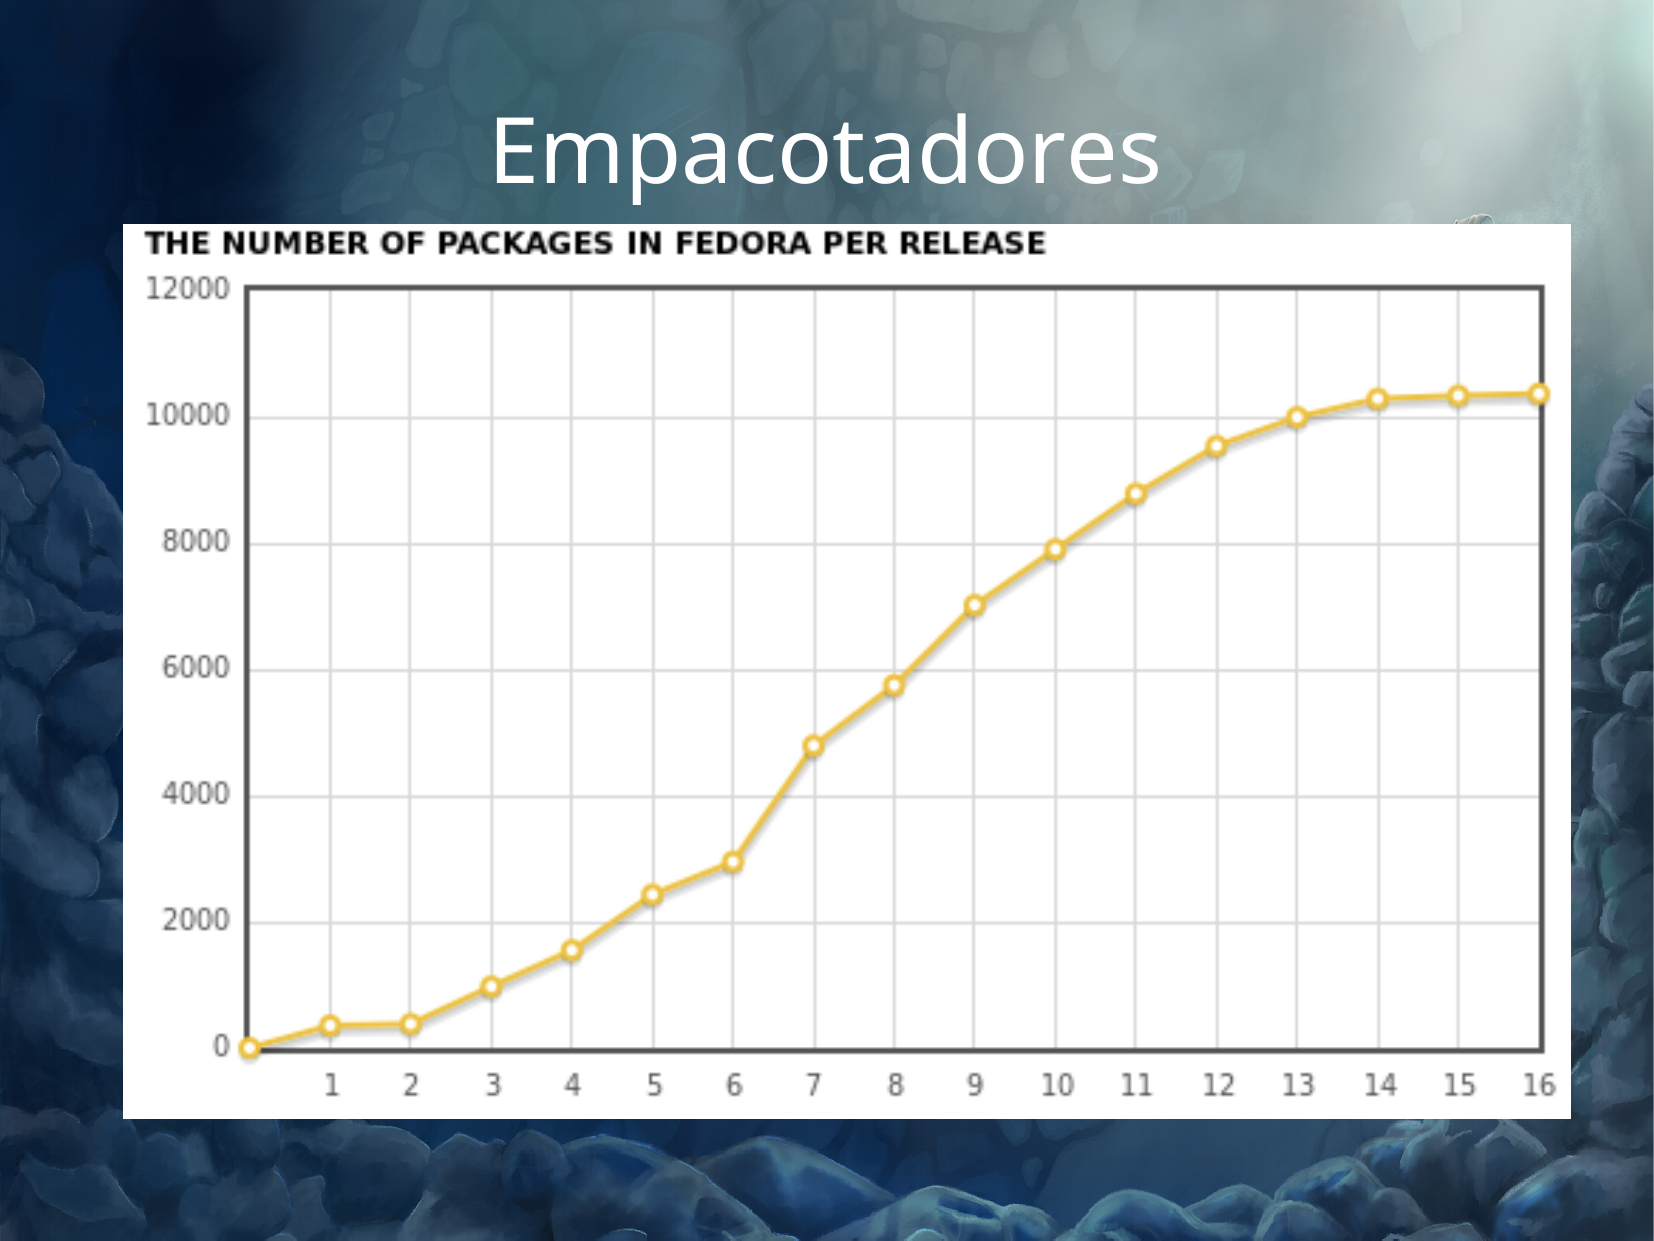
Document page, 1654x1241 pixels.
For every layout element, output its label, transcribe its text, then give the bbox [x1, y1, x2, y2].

title Empacotadores [82, 49, 1570, 256]
picture [0, 0, 1654, 1241]
